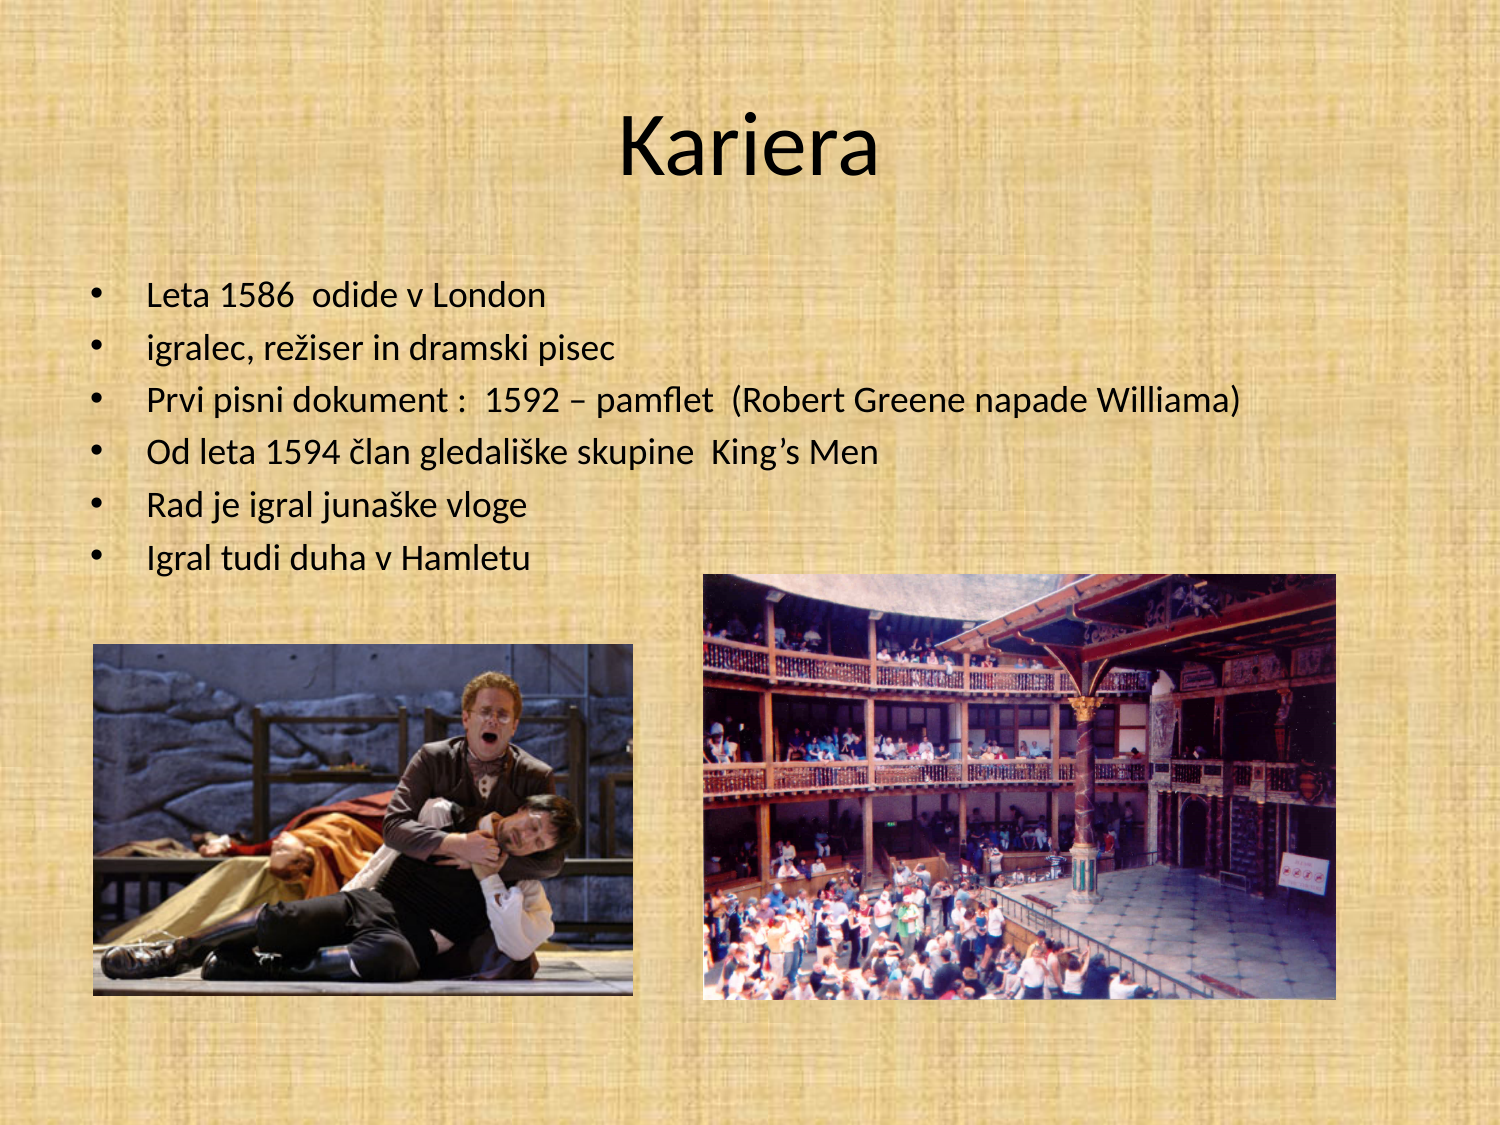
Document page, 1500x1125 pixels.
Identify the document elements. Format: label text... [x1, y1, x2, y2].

picture [0, 0, 1500, 1125]
title Kariera [75, 45, 1425, 233]
list Leta 1586 odide v London igralec, režiser in dramski pisec Prvi pisni dokument : 1592 – pamflet (Robert Greene napade Williama) Od leta 1594 član gledališke skupine King’s Men Rad je igral junaške vloge Igral tudi duha v Hamletu [75, 262, 1425, 657]
